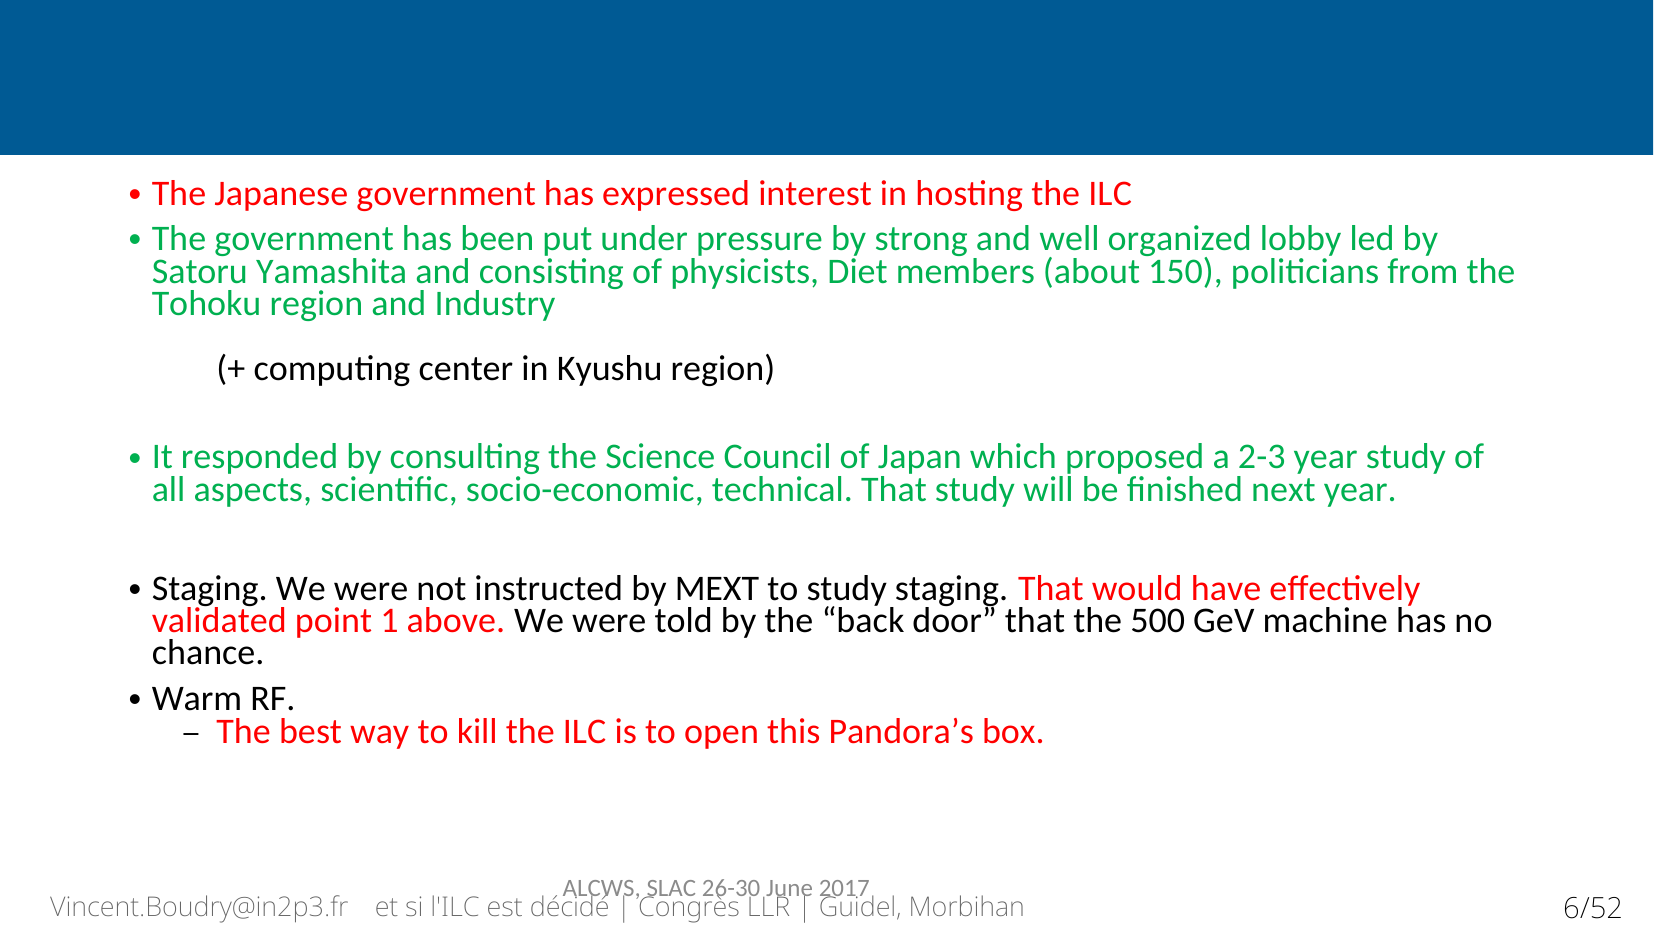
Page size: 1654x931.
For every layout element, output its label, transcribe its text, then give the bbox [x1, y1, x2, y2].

footer ALCWS, SLAC 26-30 June 2017 [547, 862, 1106, 912]
list The Japanese government has expressed interest in hosting the ILC The government has been put under pressure by strong and well organized lobby led by Satoru Yamashita and consisting of physicists, Diet members (about 150), politicians from the Tohoku region and Industry (+ computing center in Kyushu region) It responded by consulting the Science Council of Japan which proposed a 2-3 year study of all aspects, scientific, socio-economic, technical. That study will be finished next year. Staging. We were not instructed by MEXT to study staging. That would have effectively validated point 1 above. We were told by the “back door” that the 500 GeV machine has no chance. Warm RF. The best way to kill the ILC is to open this Pandora’s box. [113, 171, 1540, 762]
